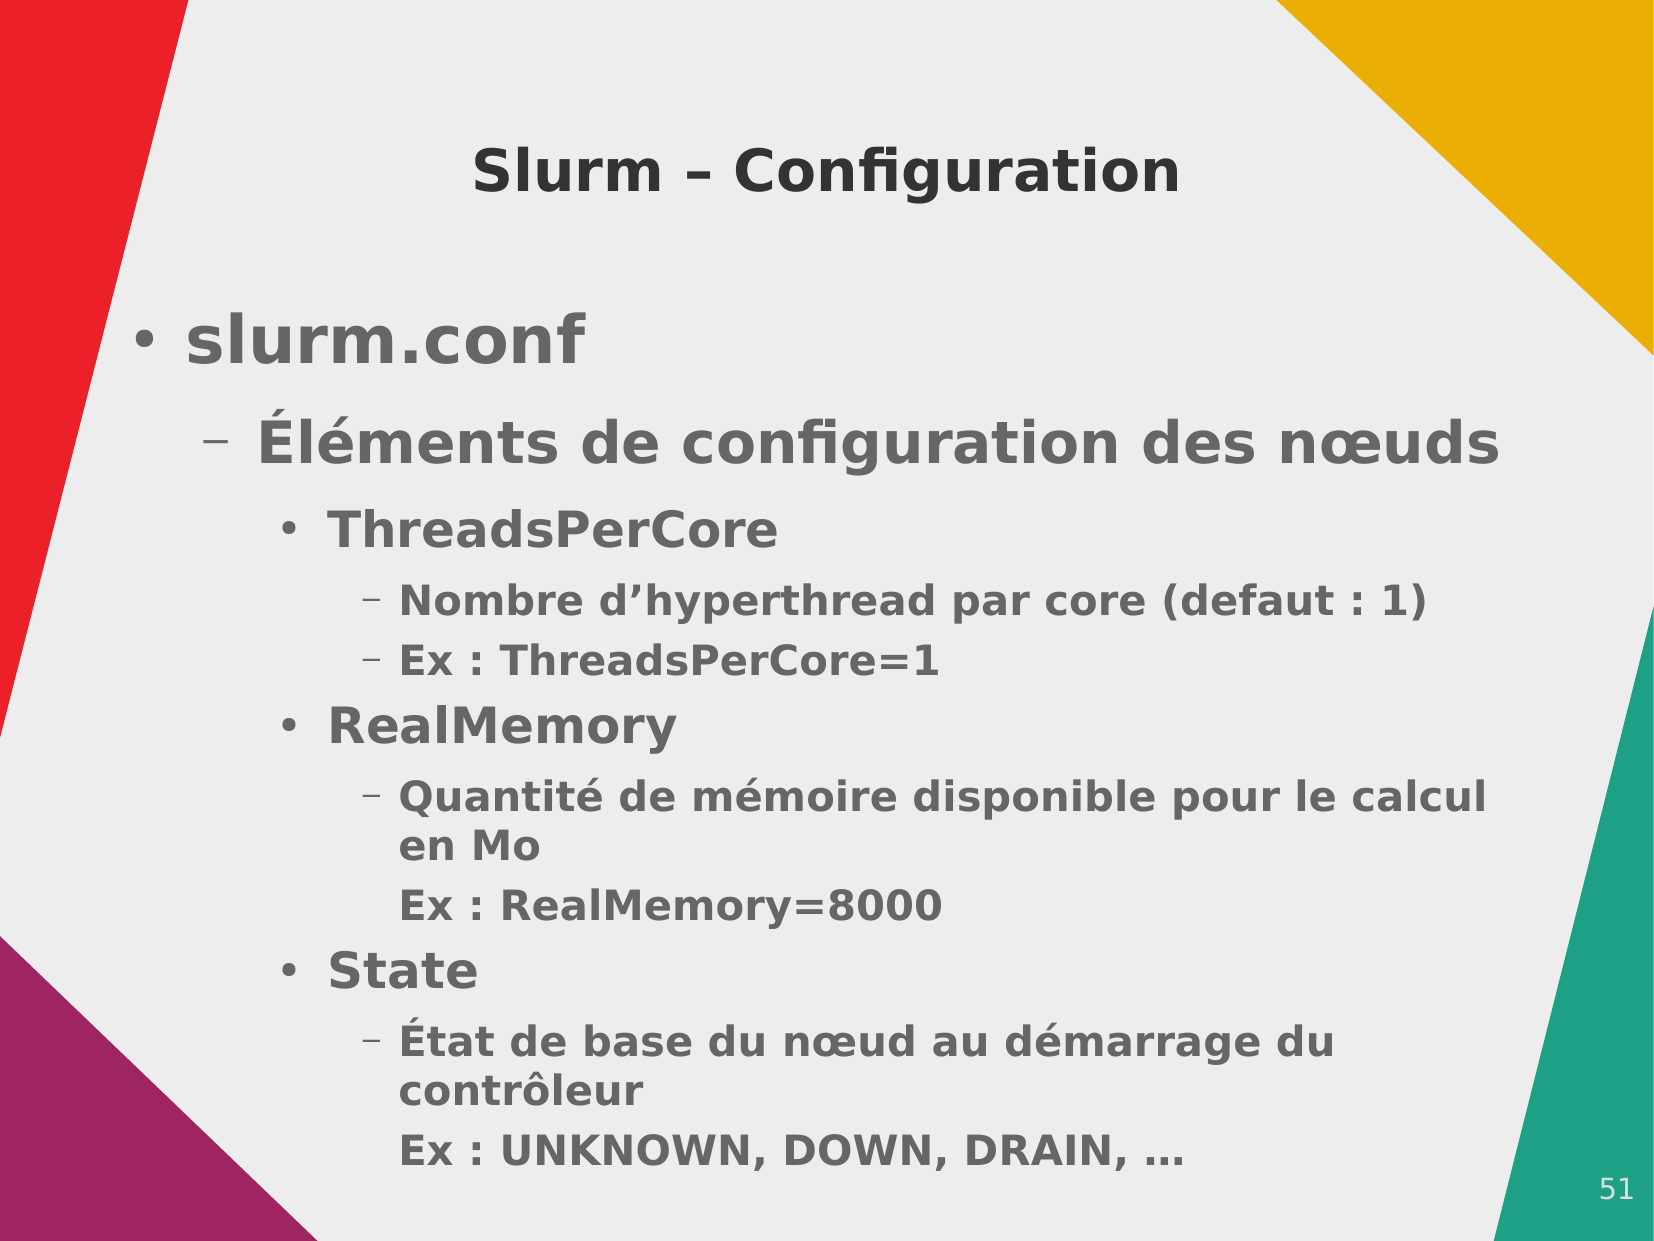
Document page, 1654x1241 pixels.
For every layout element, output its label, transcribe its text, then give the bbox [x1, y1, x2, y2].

title Slurm – Configuration [114, 73, 1539, 271]
list slurm.conf Éléments de configuration des nœuds ThreadsPerCore Nombre d’hyperthread par core (defaut : 1) Ex : ThreadsPerCore=1 RealMemory Quantité de mémoire disponible pour le calcul en Mo Ex : RealMemory=8000 State État de base du nœud au démarrage du contrôleur Ex : UNKNOWN, DOWN, DRAIN, … [114, 302, 1539, 1217]
